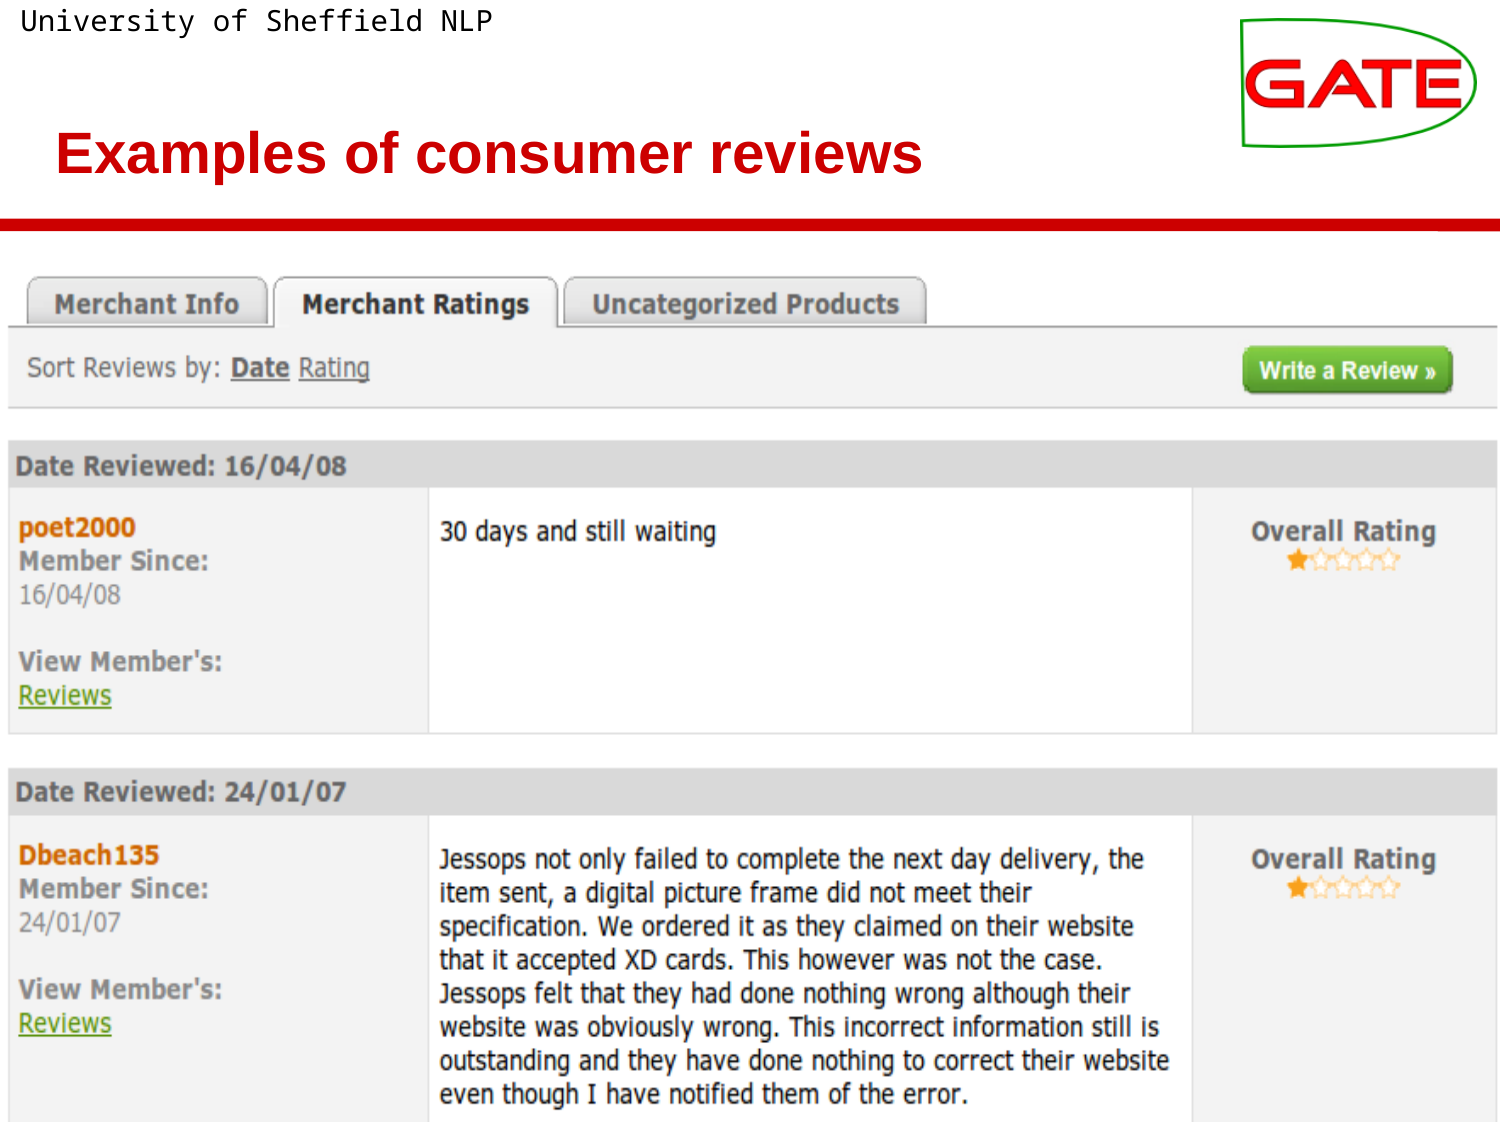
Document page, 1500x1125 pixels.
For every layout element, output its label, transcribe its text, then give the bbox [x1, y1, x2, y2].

picture [1240, 18, 1477, 148]
picture [0, 265, 1500, 1123]
title Examples of consumer reviews [41, 30, 1391, 265]
